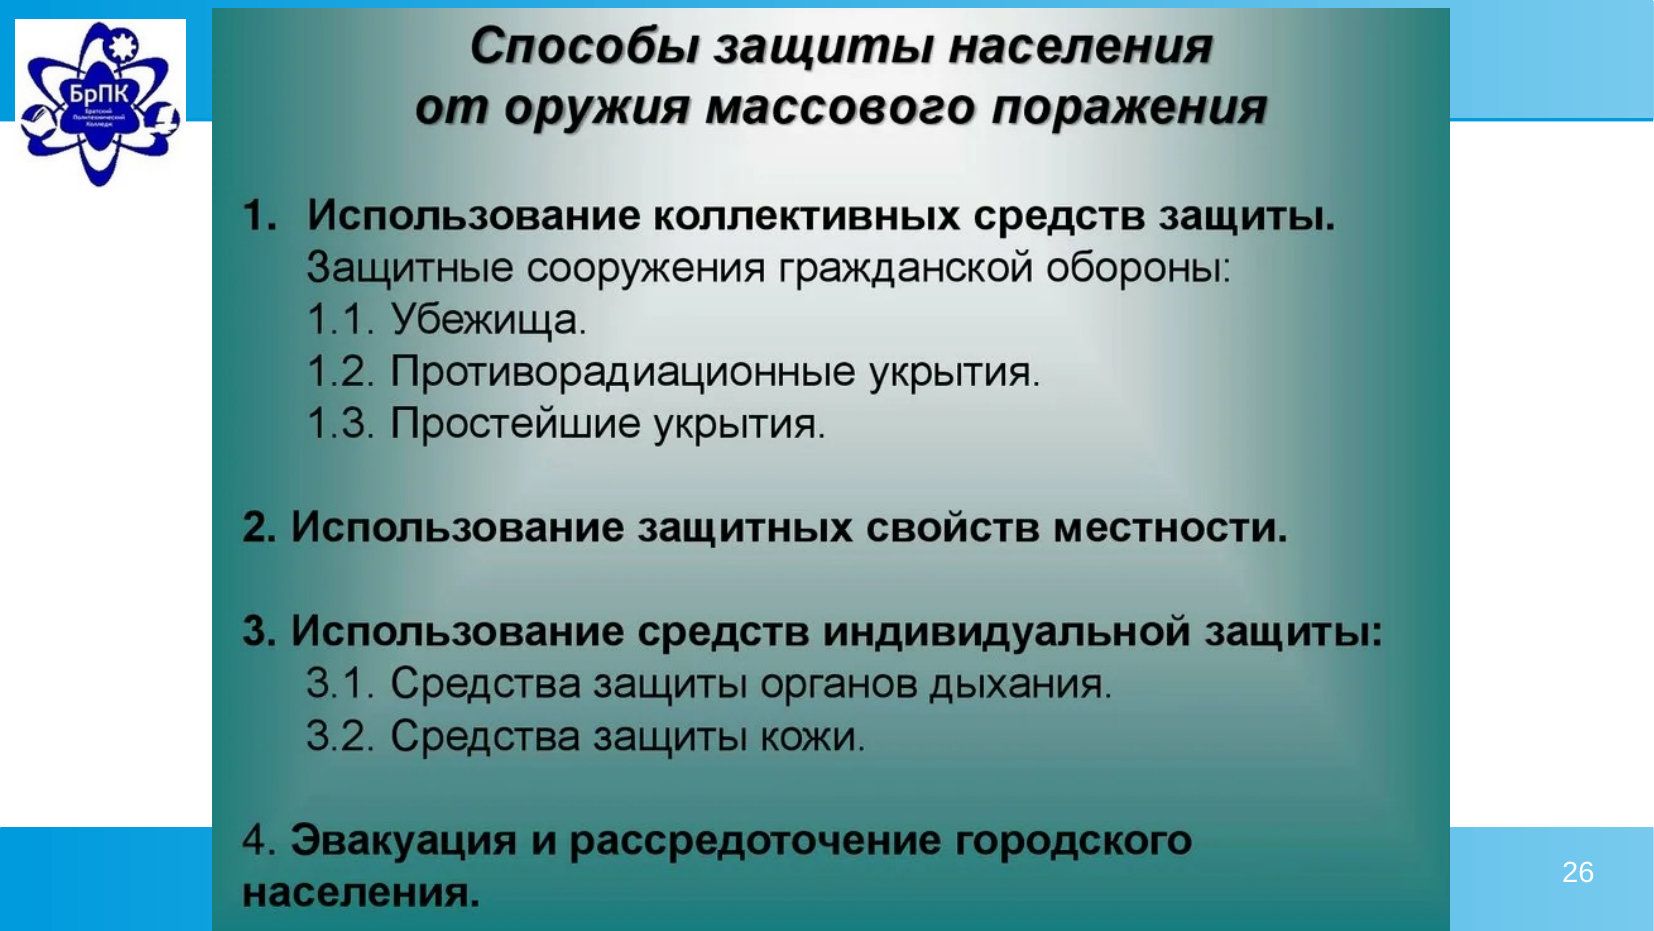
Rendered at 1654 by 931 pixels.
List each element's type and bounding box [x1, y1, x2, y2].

picture [212, 8, 1450, 931]
picture [15, 20, 186, 190]
